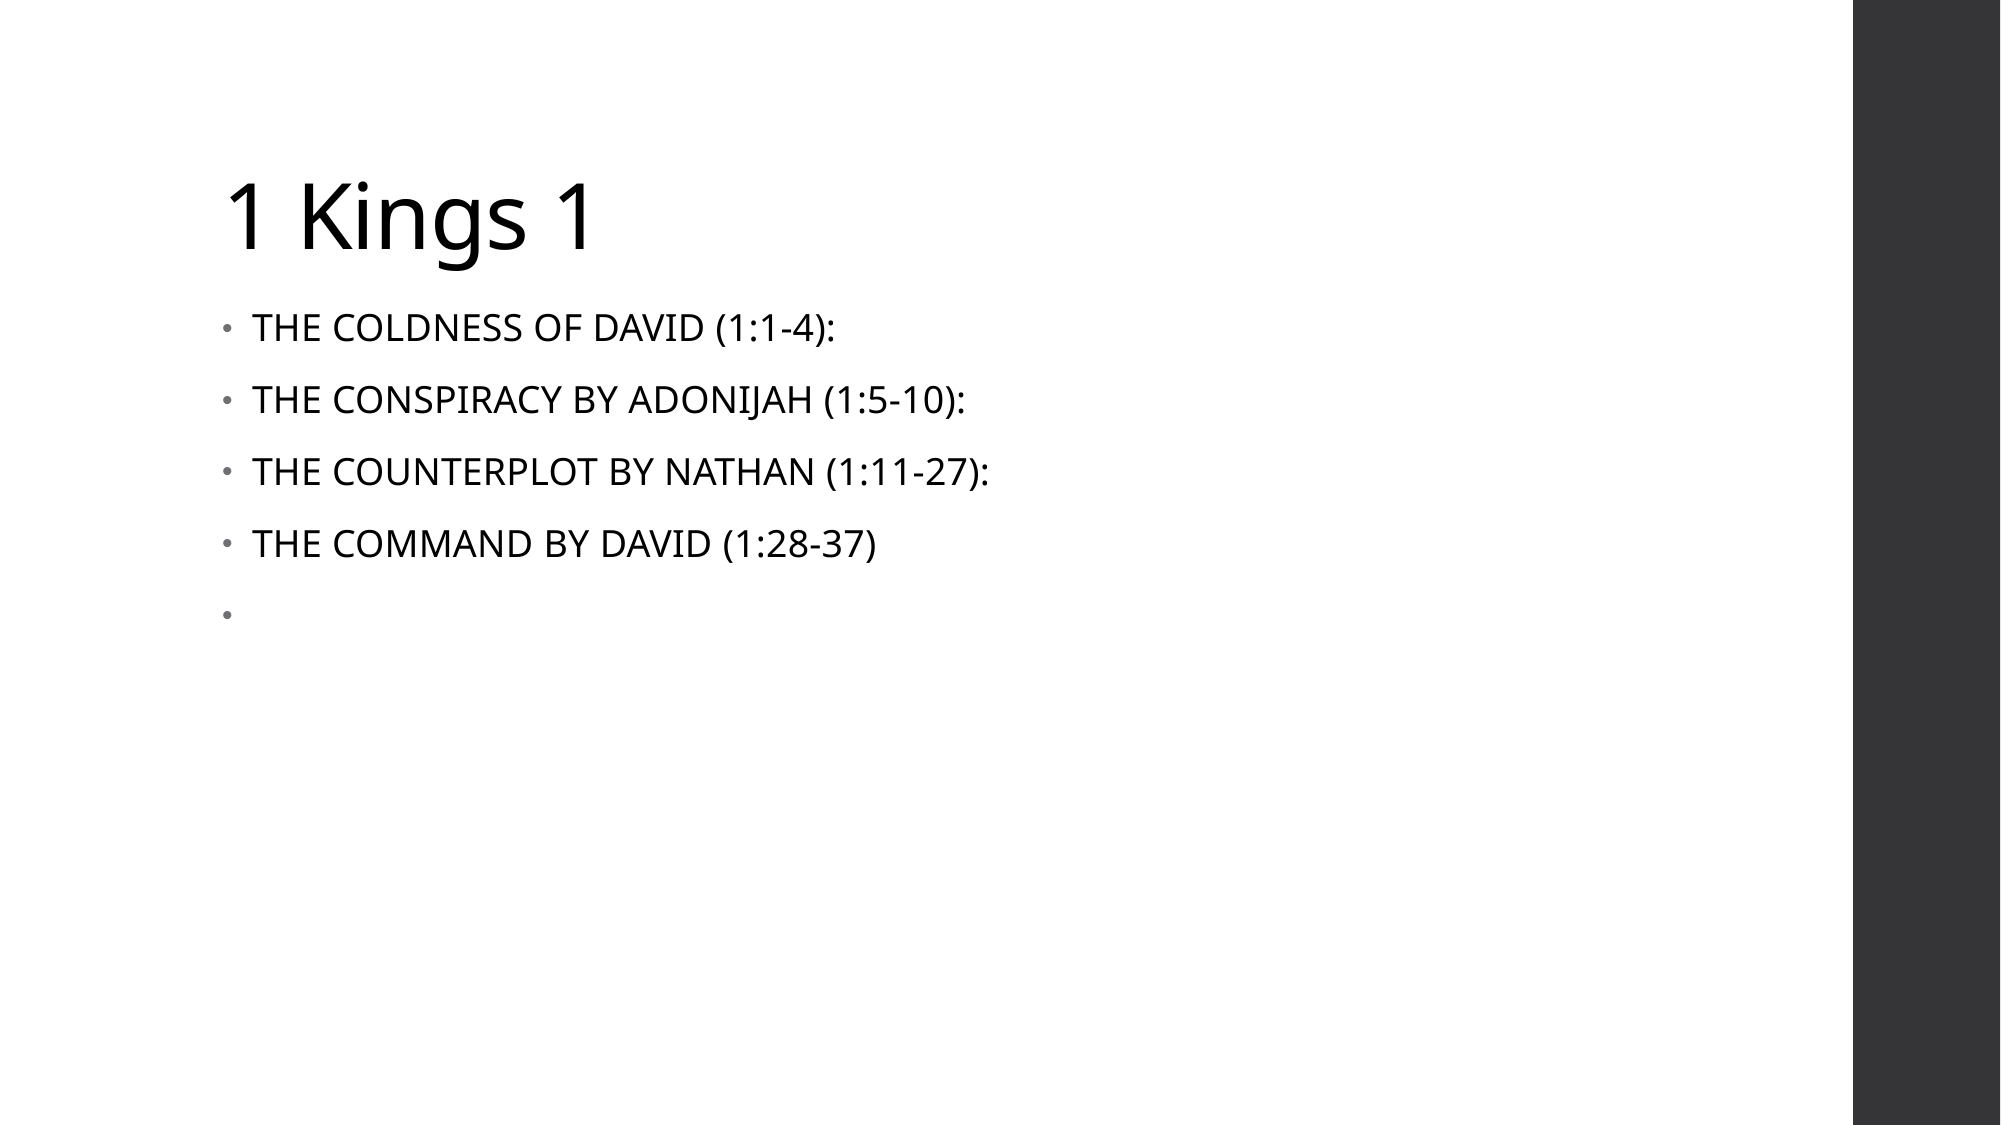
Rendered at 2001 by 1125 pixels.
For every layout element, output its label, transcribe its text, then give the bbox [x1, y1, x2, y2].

title 1 Kings 1 [206, 60, 1797, 278]
list THE COLDNESS OF DAVID (1:1-4): THE CONSPIRACY BY ADONIJAH (1:5-10): THE COUNTERPLOT BY NATHAN (1:11-27): THE COMMAND BY DAVID (1:28-37) [206, 299, 1617, 1014]
